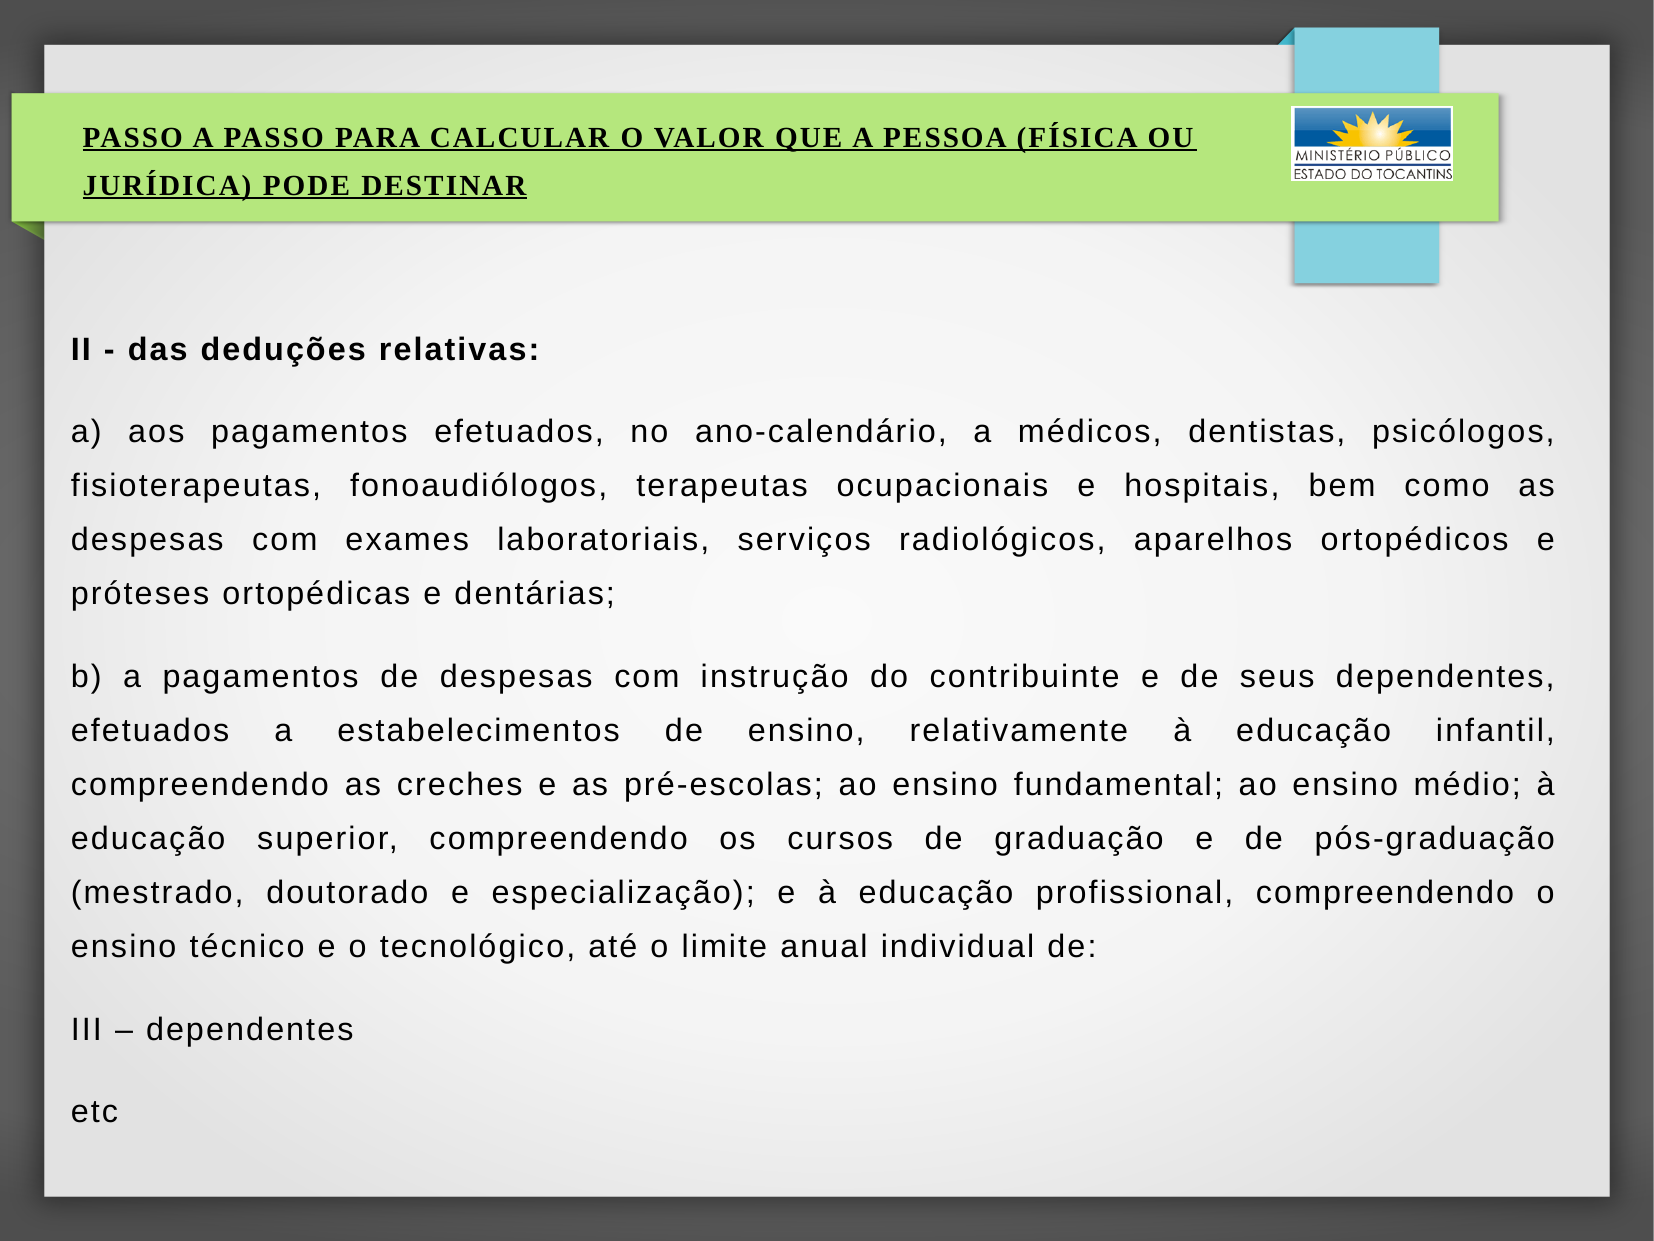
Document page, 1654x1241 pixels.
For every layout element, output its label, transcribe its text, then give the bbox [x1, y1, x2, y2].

picture [0, 0, 1654, 1241]
list II - das deduções relativas: a) aos pagamentos efetuados, no ano-calendário, a médicos, dentistas, psicólogos, fisioterapeutas, fonoaudiólogos, terapeutas ocupacionais e hospitais, bem como as despesas com exames laboratoriais, serviços radiológicos, aparelhos ortopédicos e próteses ortopédicas e dentárias; b) a pagamentos de despesas com instrução do contribuinte e de seus dependentes, efetuados a estabelecimentos de ensino, relativamente à educação infantil, compreendendo as creches e as pré-escolas; ao ensino fundamental; ao ensino médio; à educação superior, compreendendo os cursos de graduação e de pós-graduação (mestrado, doutorado e especialização); e à educação profissional, compreendendo o ensino técnico e o tecnológico, até o limite anual individual de: III – dependentes etc [70, 248, 1560, 1134]
title PASSO A PASSO PARA CALCULAR O VALOR QUE A PESSOA (FÍSICA OU JURÍDICA) PODE DESTINAR [82, 94, 1264, 213]
